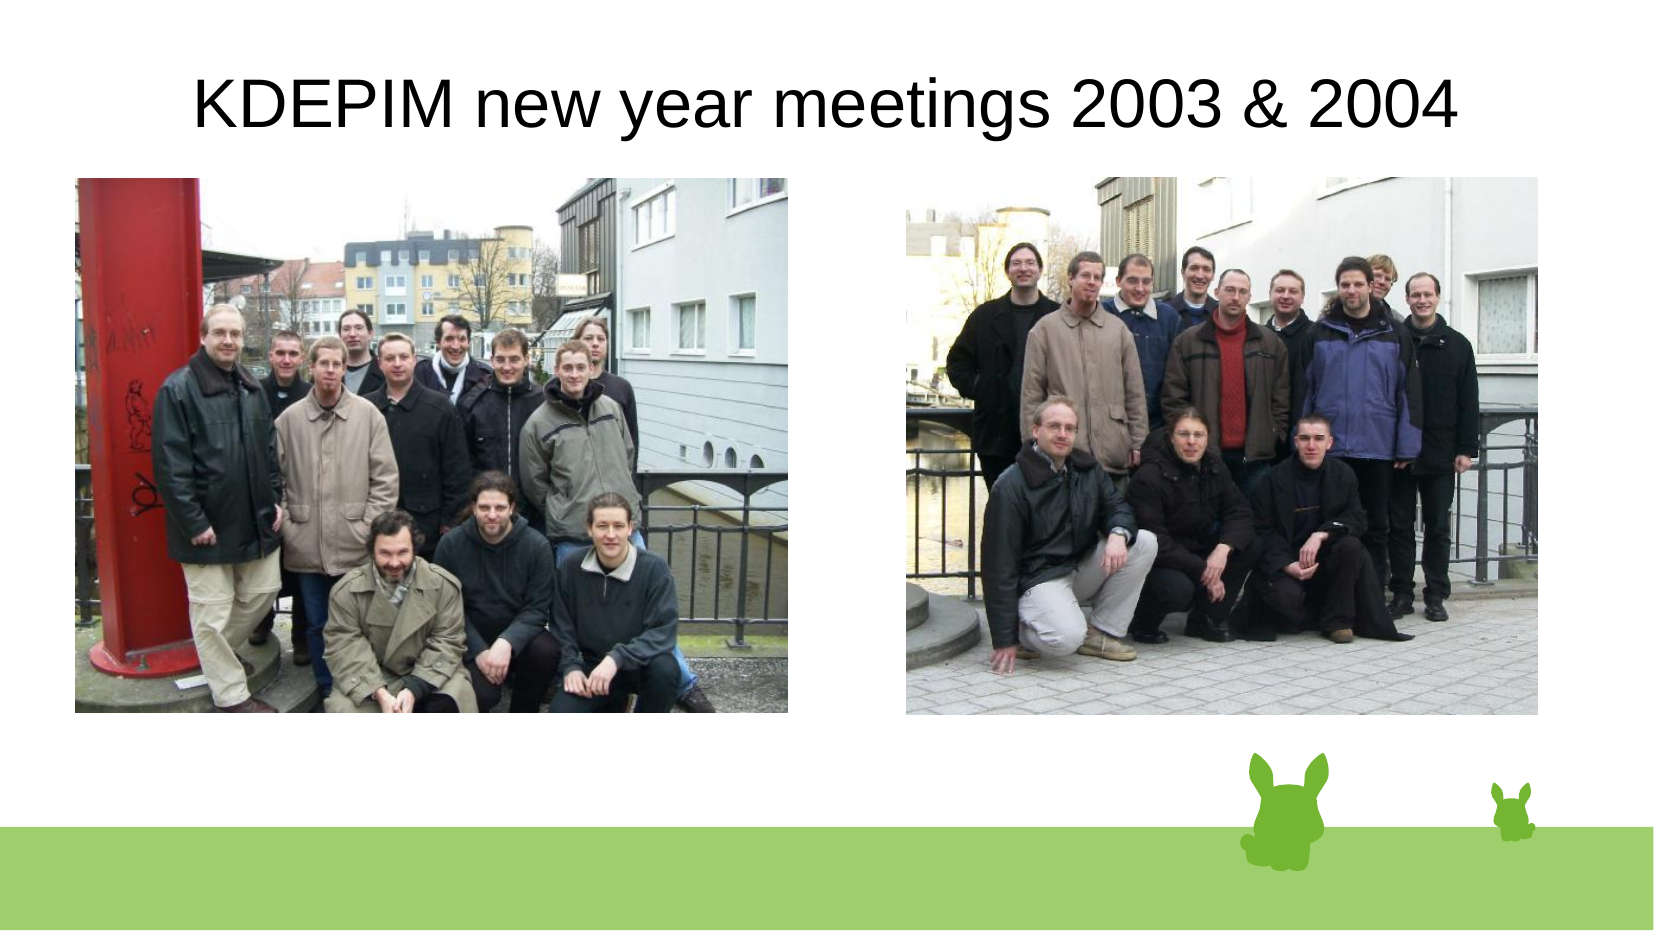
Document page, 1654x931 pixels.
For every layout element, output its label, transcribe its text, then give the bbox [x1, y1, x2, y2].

title KDEPIM new year meetings 2003 & 2004 [88, 29, 1565, 178]
picture [75, 178, 788, 713]
picture [906, 177, 1538, 715]
